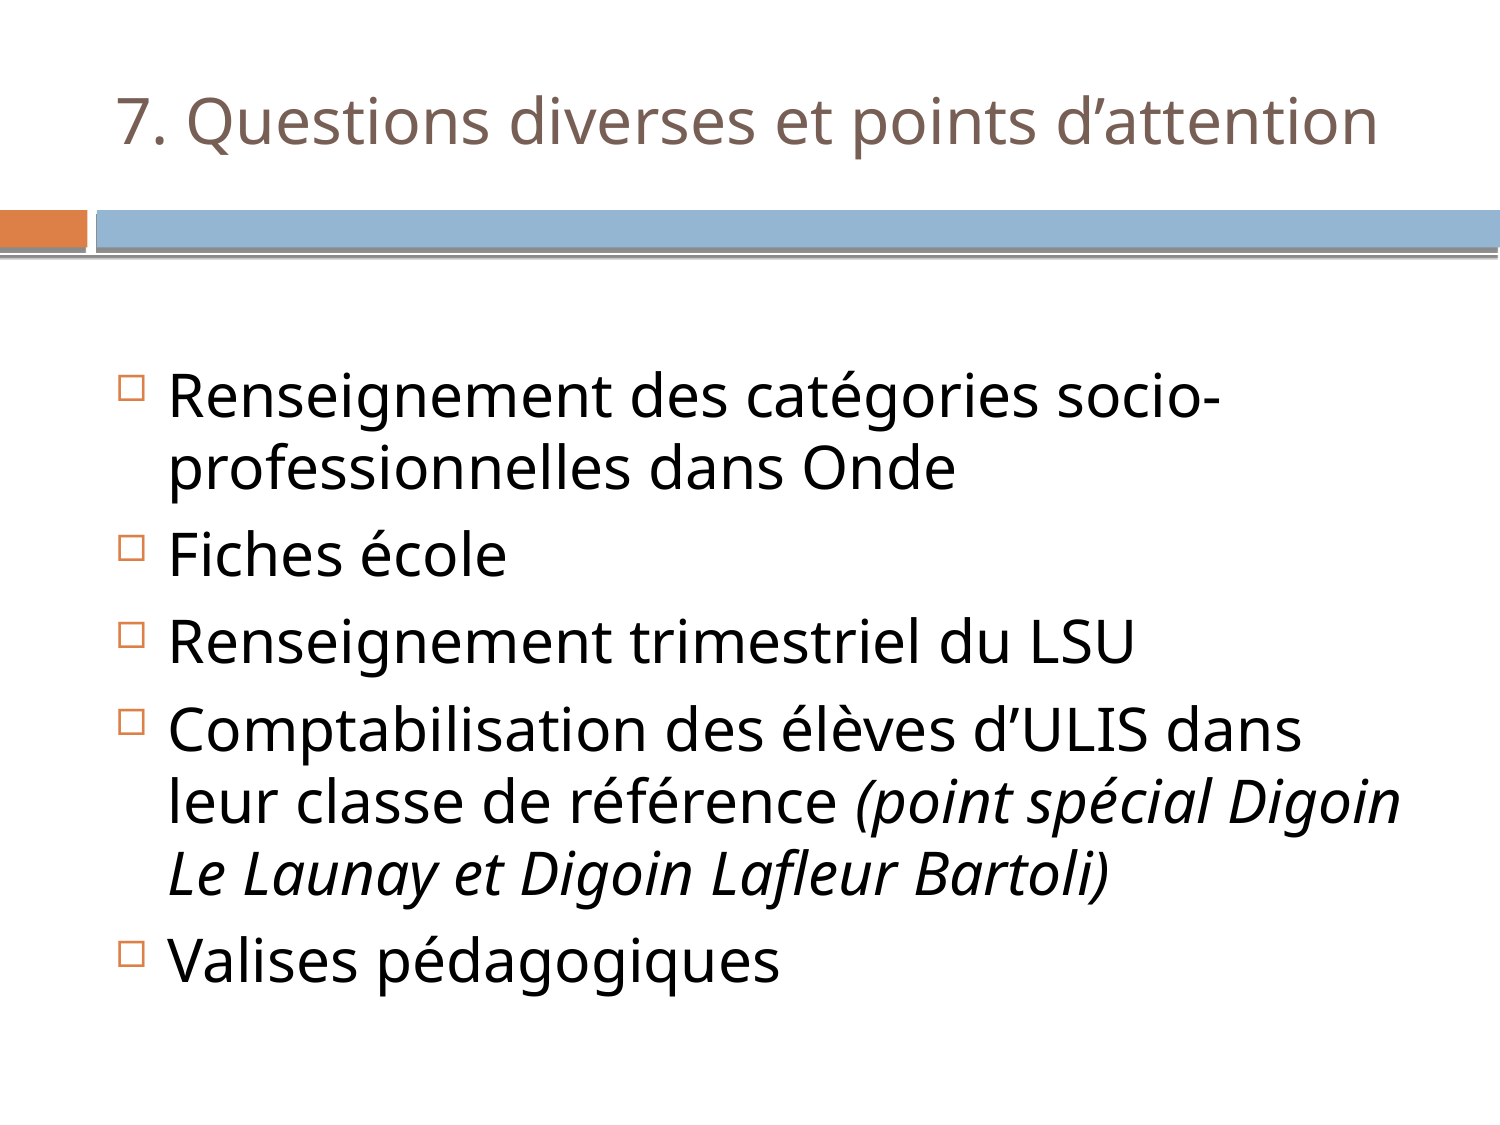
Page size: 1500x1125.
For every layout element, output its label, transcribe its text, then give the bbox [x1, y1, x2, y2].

title 7. Questions diverses et points d’attention [100, 37, 1438, 200]
list Renseignement des catégories socio-professionnelles dans Onde Fiches école Renseignement trimestriel du LSU Comptabilisation des élèves d’ULIS dans leur classe de référence (point spécial Digoin Le Launay et Digoin Lafleur Bartoli) Valises pédagogiques [100, 262, 1438, 1000]
